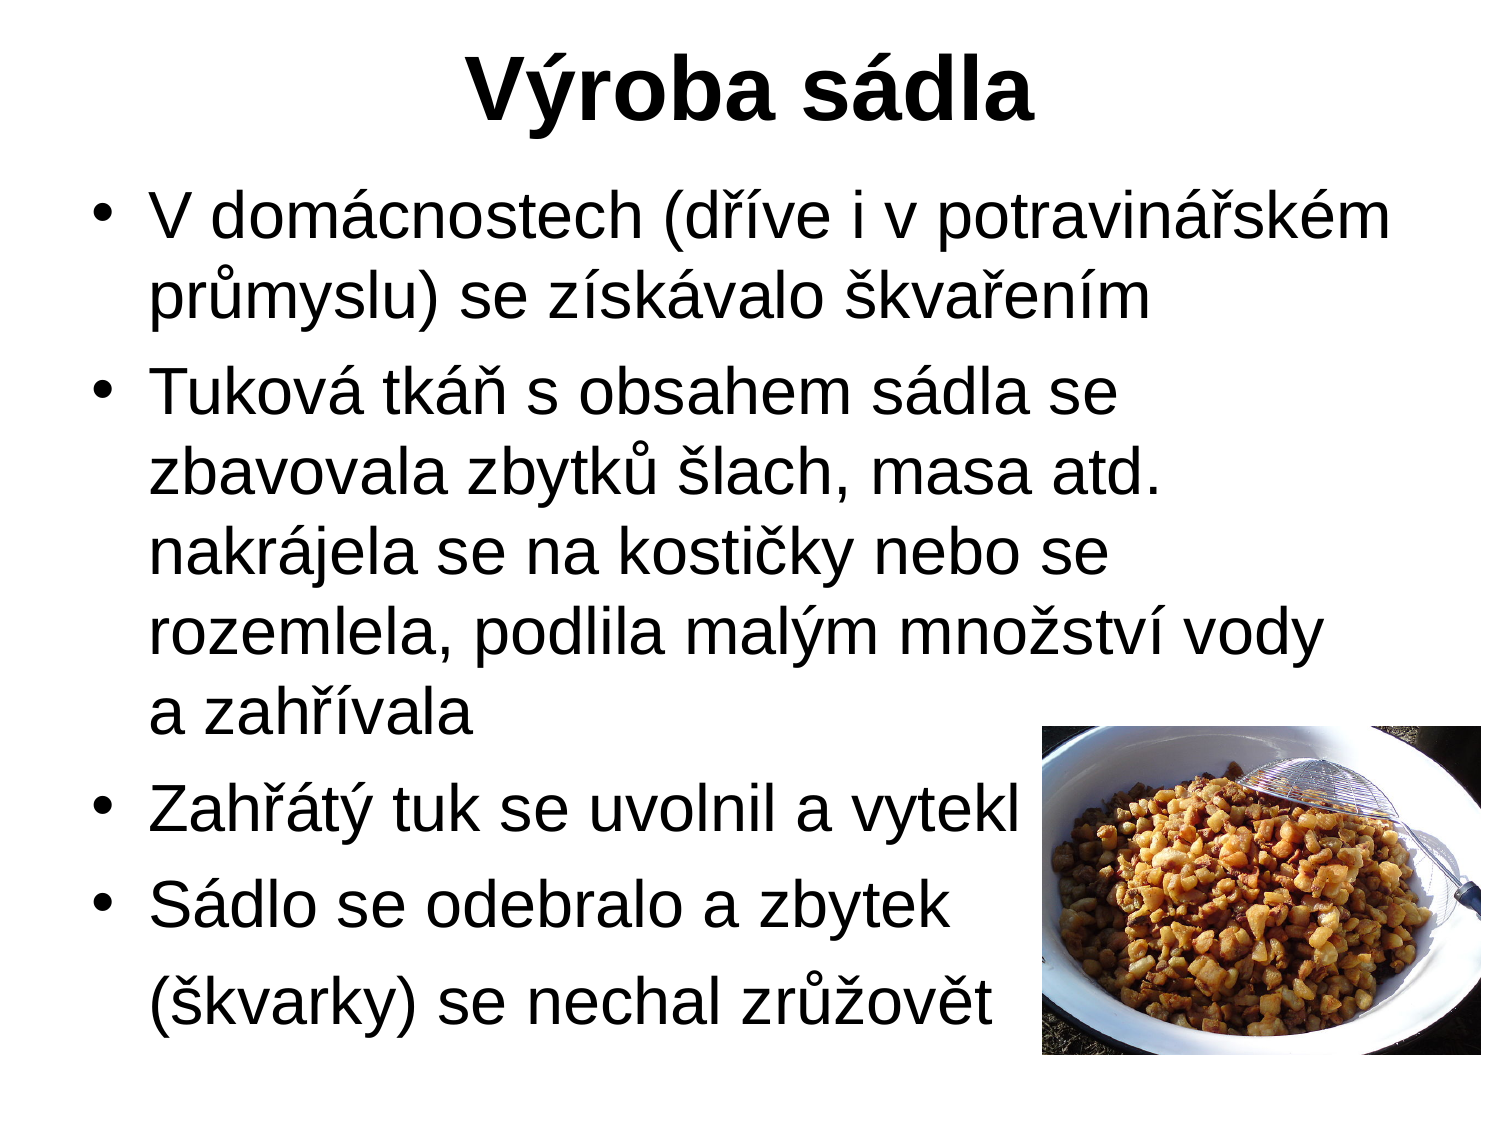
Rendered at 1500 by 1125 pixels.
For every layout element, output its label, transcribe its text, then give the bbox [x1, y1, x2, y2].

list V domácnostech (dříve i v potravinářském průmyslu) se získávalo škvařením Tuková tkáň s obsahem sádla se zbavovala zbytků šlach, masa atd. nakrájela se na kostičky nebo se rozemlela, podlila malým množství vody a zahřívala Zahřátý tuk se uvolnil a vytekl Sádlo se odebralo a zbytek (škvarky) se nechal zrůžovět [76, 164, 1427, 1046]
title Výroba sádla [75, 21, 1426, 257]
picture [1042, 726, 1481, 1055]
